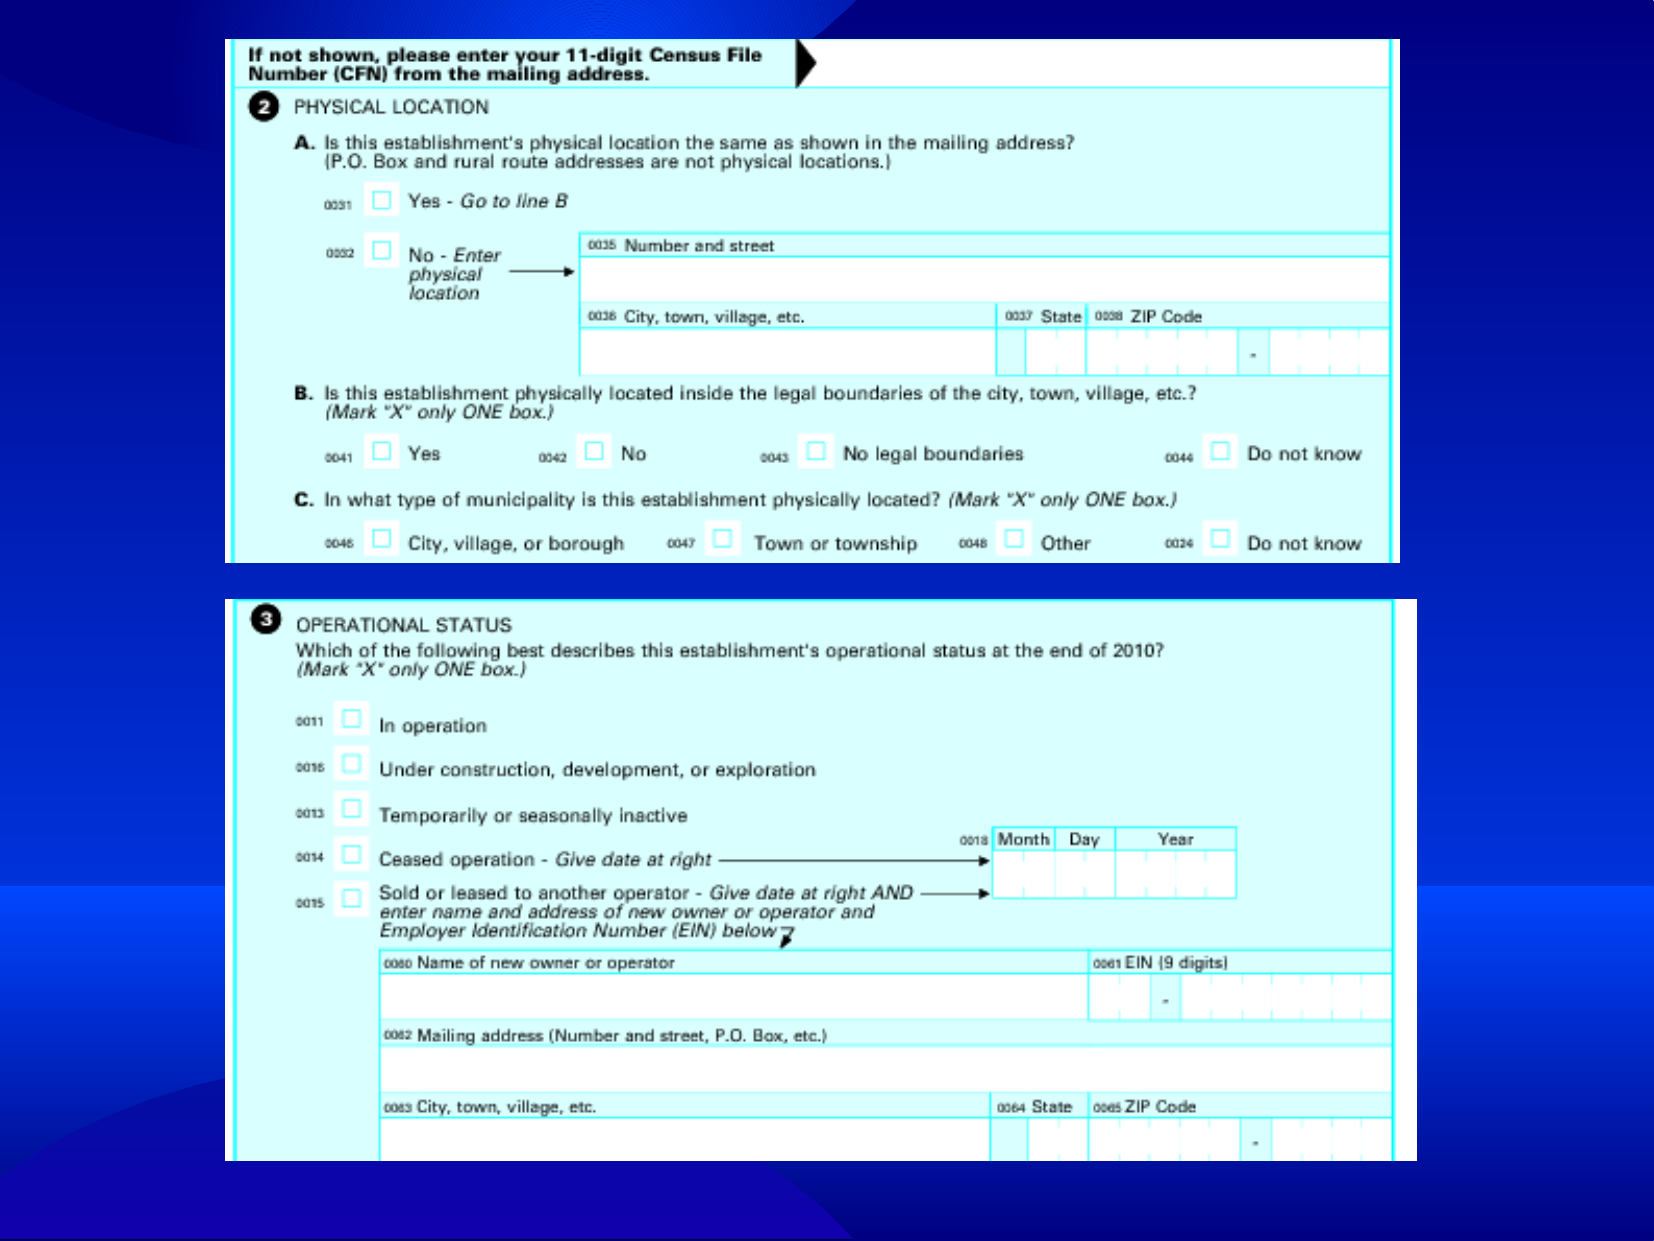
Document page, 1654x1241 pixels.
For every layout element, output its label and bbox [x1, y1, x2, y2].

picture [225, 599, 1417, 1161]
picture [225, 39, 1400, 563]
